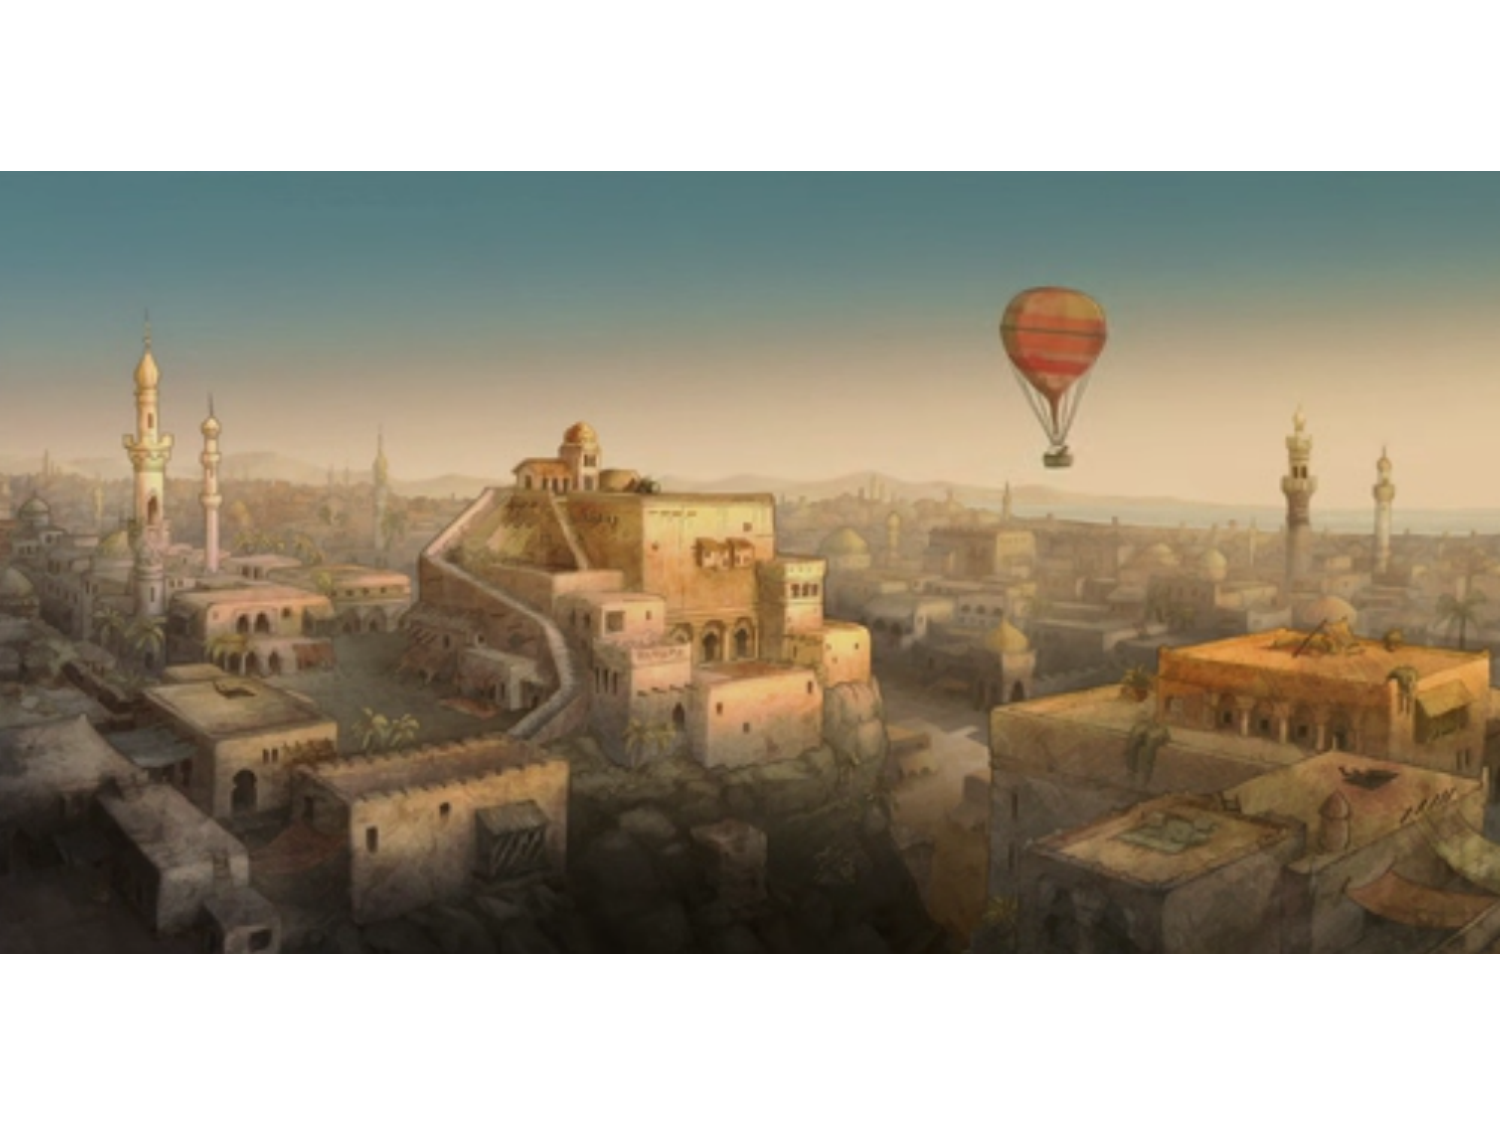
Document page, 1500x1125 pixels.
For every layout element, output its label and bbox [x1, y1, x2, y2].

picture [0, 171, 1500, 954]
